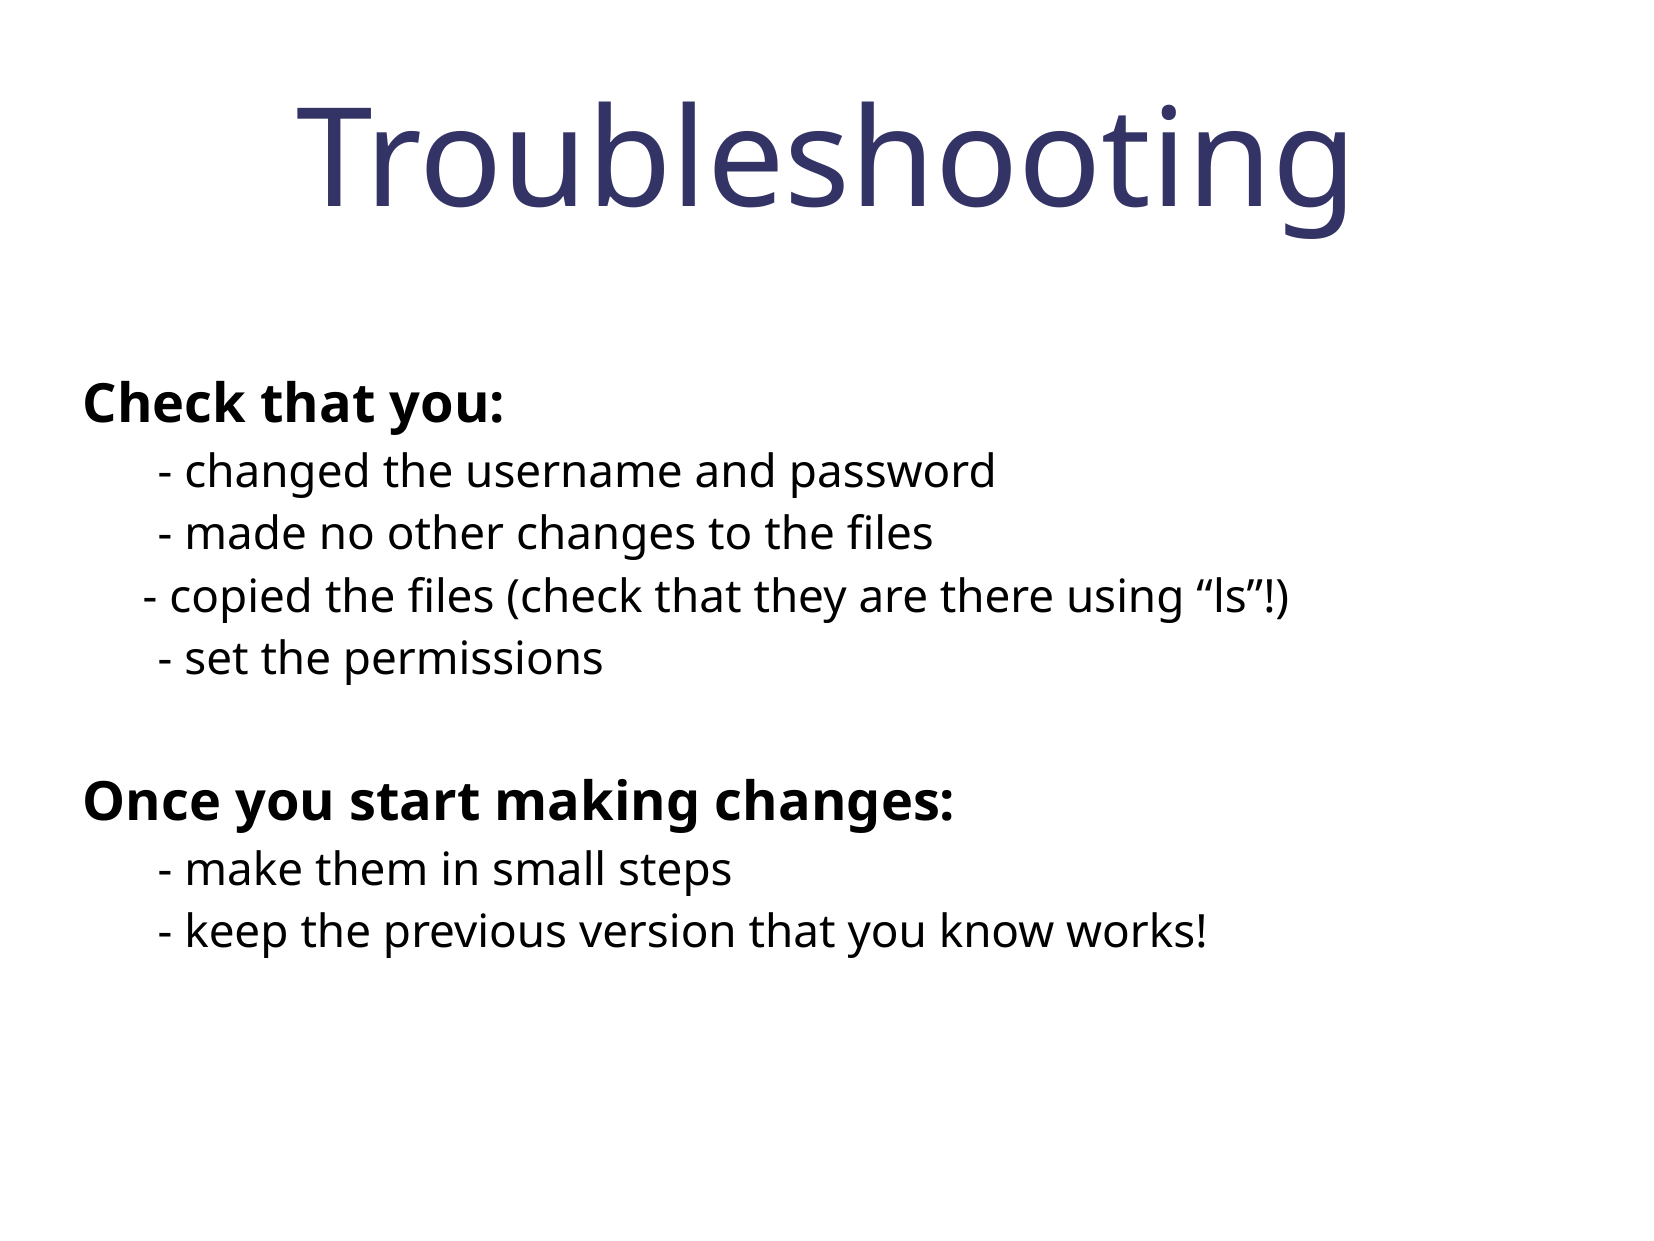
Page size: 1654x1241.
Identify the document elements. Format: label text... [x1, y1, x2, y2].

title Troubleshooting [82, 49, 1571, 257]
subtitle Check that you: - changed the username and password - made no other changes to the files - copied the files (check that they are there using “ls”!) - set the permissions Once you start making changes: - make them in small steps - keep the previous version that you know works! [82, 290, 1654, 1094]
